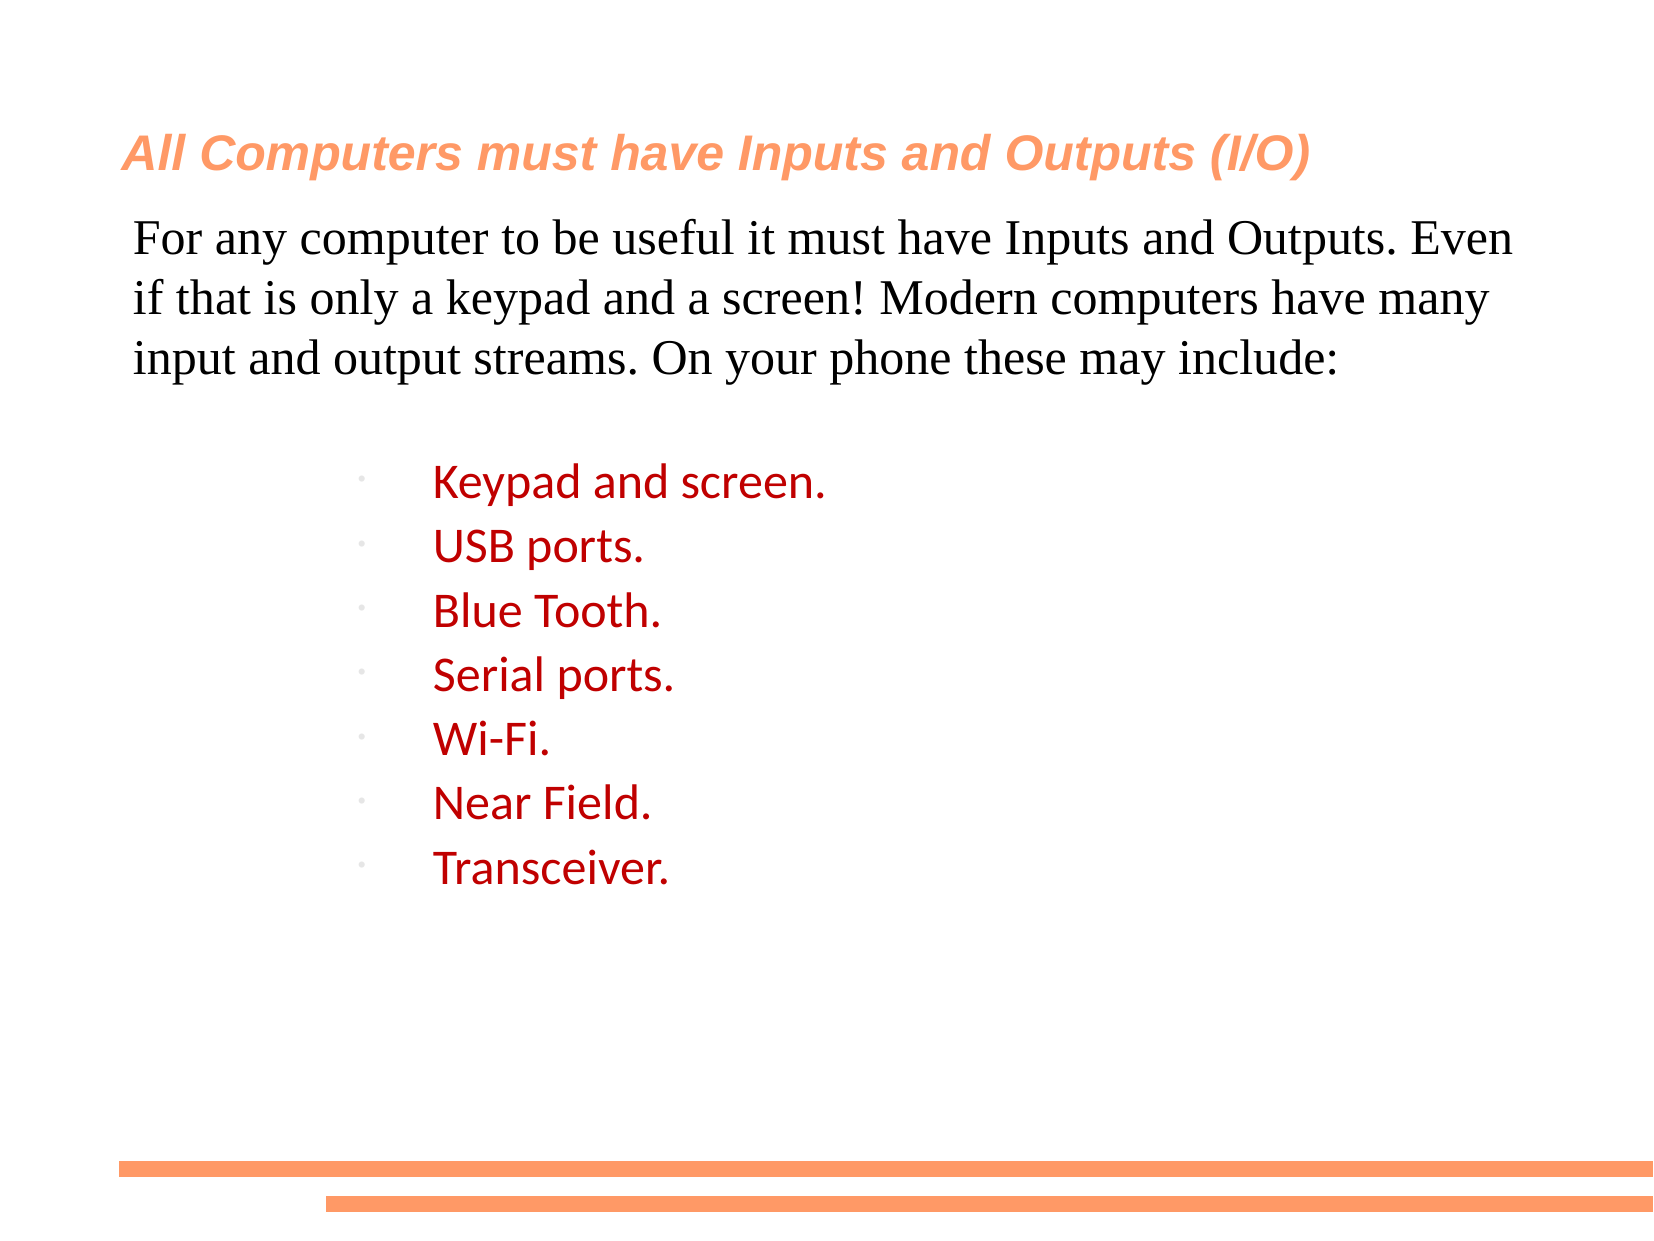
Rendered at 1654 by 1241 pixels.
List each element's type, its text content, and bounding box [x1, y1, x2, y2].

title All Computers must have Inputs and Outputs (I/O) [121, 119, 1534, 181]
list For any computer to be useful it must have Inputs and Outputs. Even if that is only a keypad and a screen! Modern computers have many input and output streams. On your phone these may include: Keypad and screen. USB ports. Blue Tooth. Serial ports. Wi-Fi. Near Field. Transceiver. [132, 204, 1516, 968]
